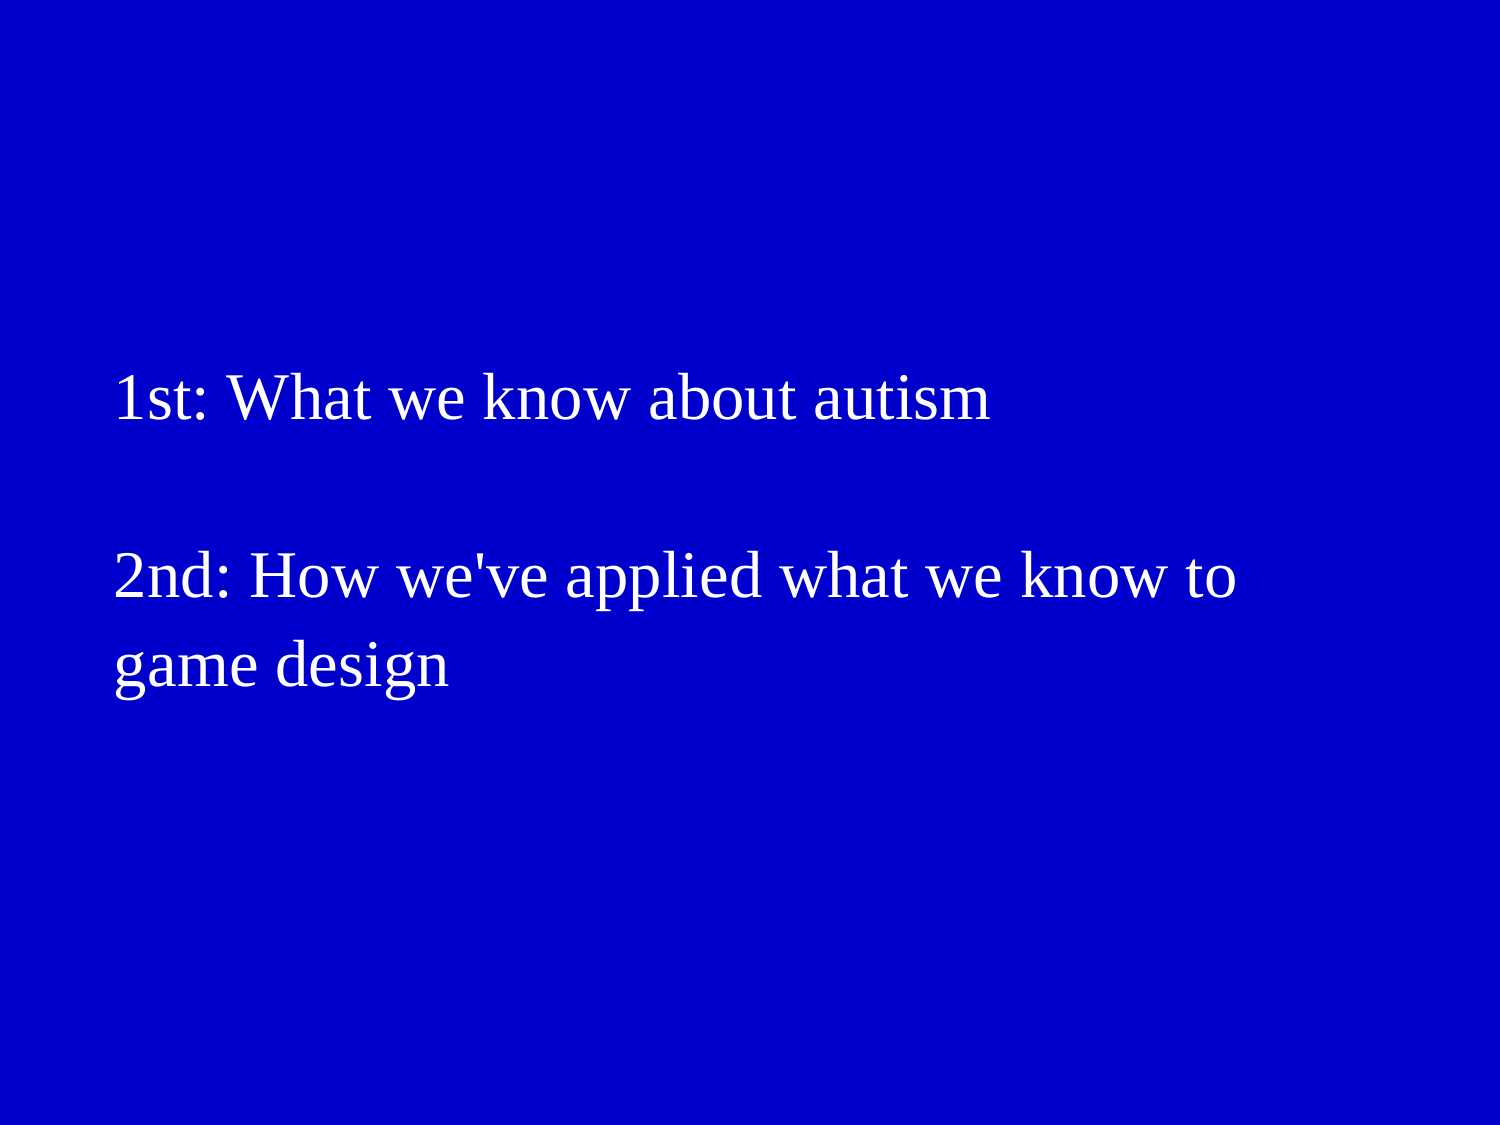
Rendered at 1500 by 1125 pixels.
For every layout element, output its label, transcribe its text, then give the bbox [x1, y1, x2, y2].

title 1st: What we know about autism 2nd: How we've applied what we know to game design [99, 293, 1400, 753]
